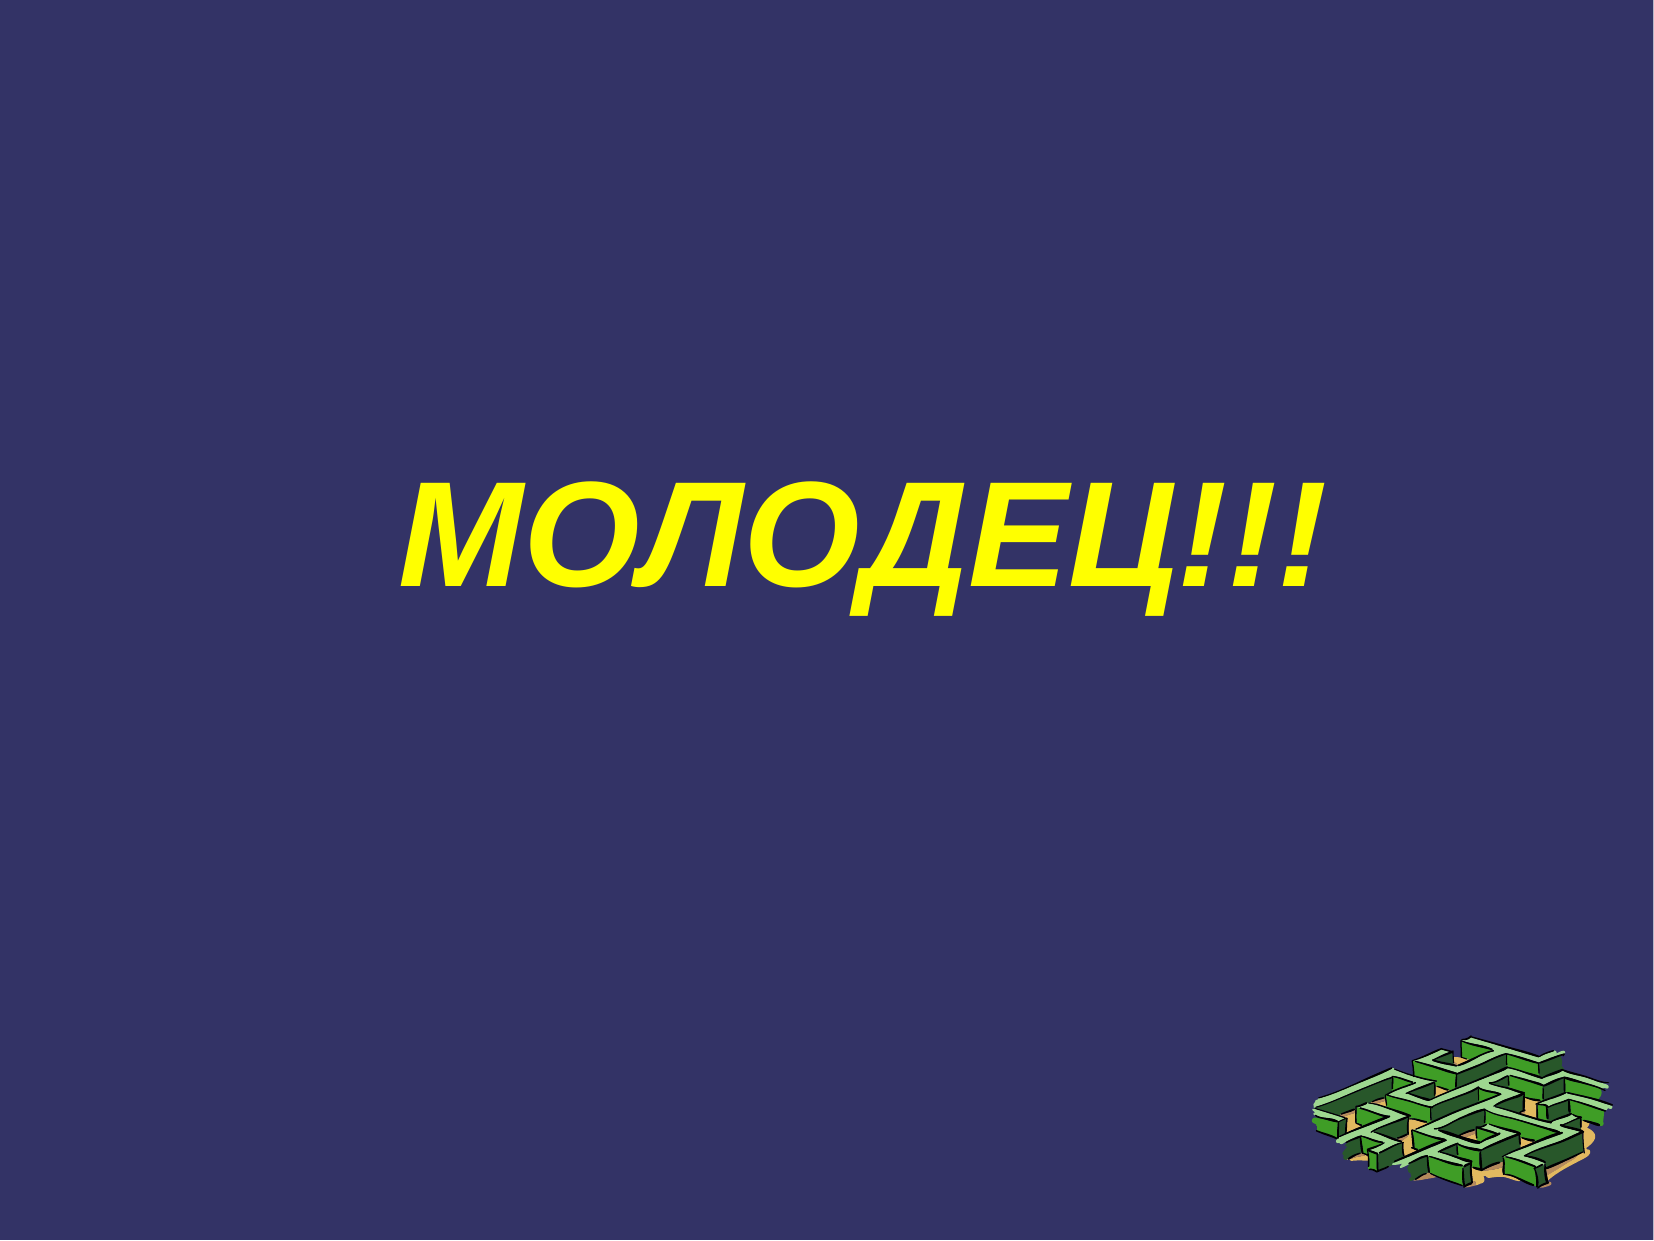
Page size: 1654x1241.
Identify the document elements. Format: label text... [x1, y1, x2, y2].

title МОЛОДЕЦ!!! [157, 430, 1570, 638]
